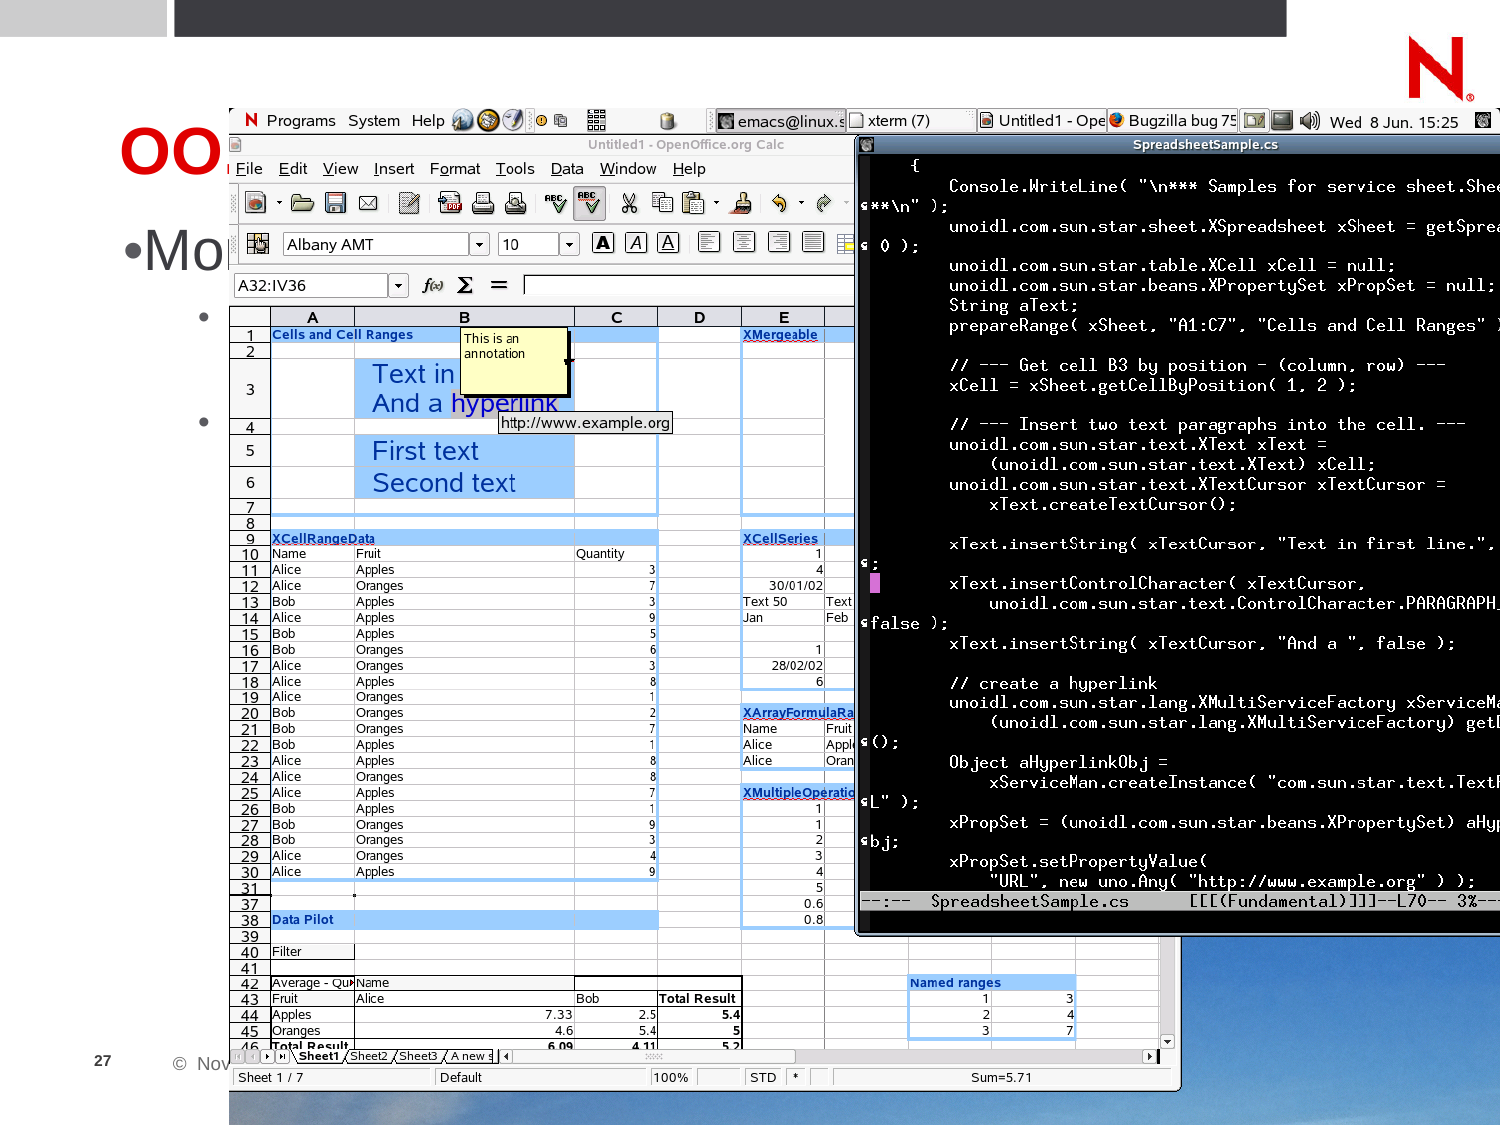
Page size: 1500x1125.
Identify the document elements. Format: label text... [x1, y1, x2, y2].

picture [1404, 32, 1477, 105]
list Mono integration ... Remote control only so far ... UNO/Mono bridge [123, 201, 229, 951]
title OO.o 2.0.x – in progress [119, 105, 1252, 201]
picture [229, 108, 1500, 1125]
